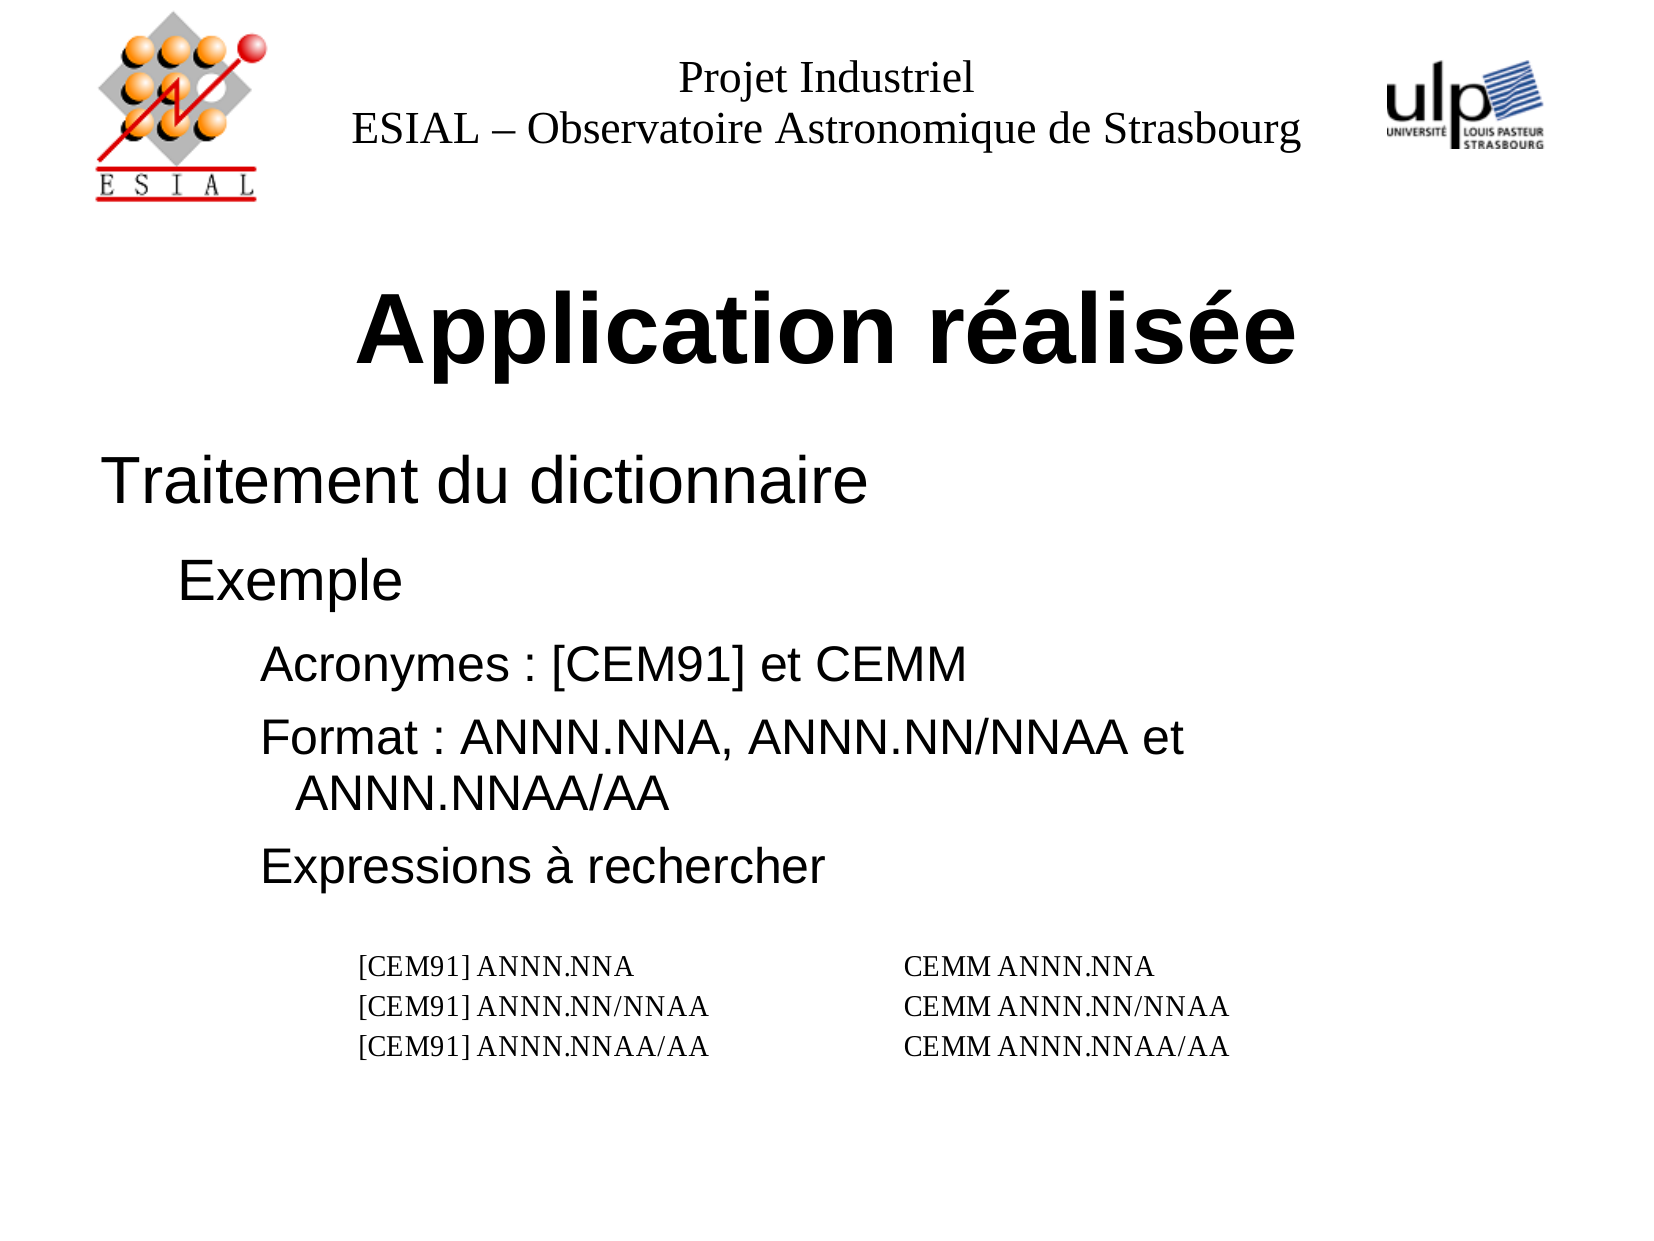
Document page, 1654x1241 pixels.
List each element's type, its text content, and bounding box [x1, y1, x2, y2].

text_box Application réalisée [265, 265, 1388, 414]
picture [88, 6, 274, 49]
list Traitement du dictionnaire Exemple Acronymes : [CEM91] et CEMM Format : ANNN.NNA, ANNN.NN/NNAA et ANNN.NNAA/AA Expressions à rechercher [82, 442, 1571, 1093]
title Projet Industriel ESIAL – Observatoire Astronomique de Strasbourg [82, 49, 1571, 257]
chart [354, 944, 1288, 1241]
